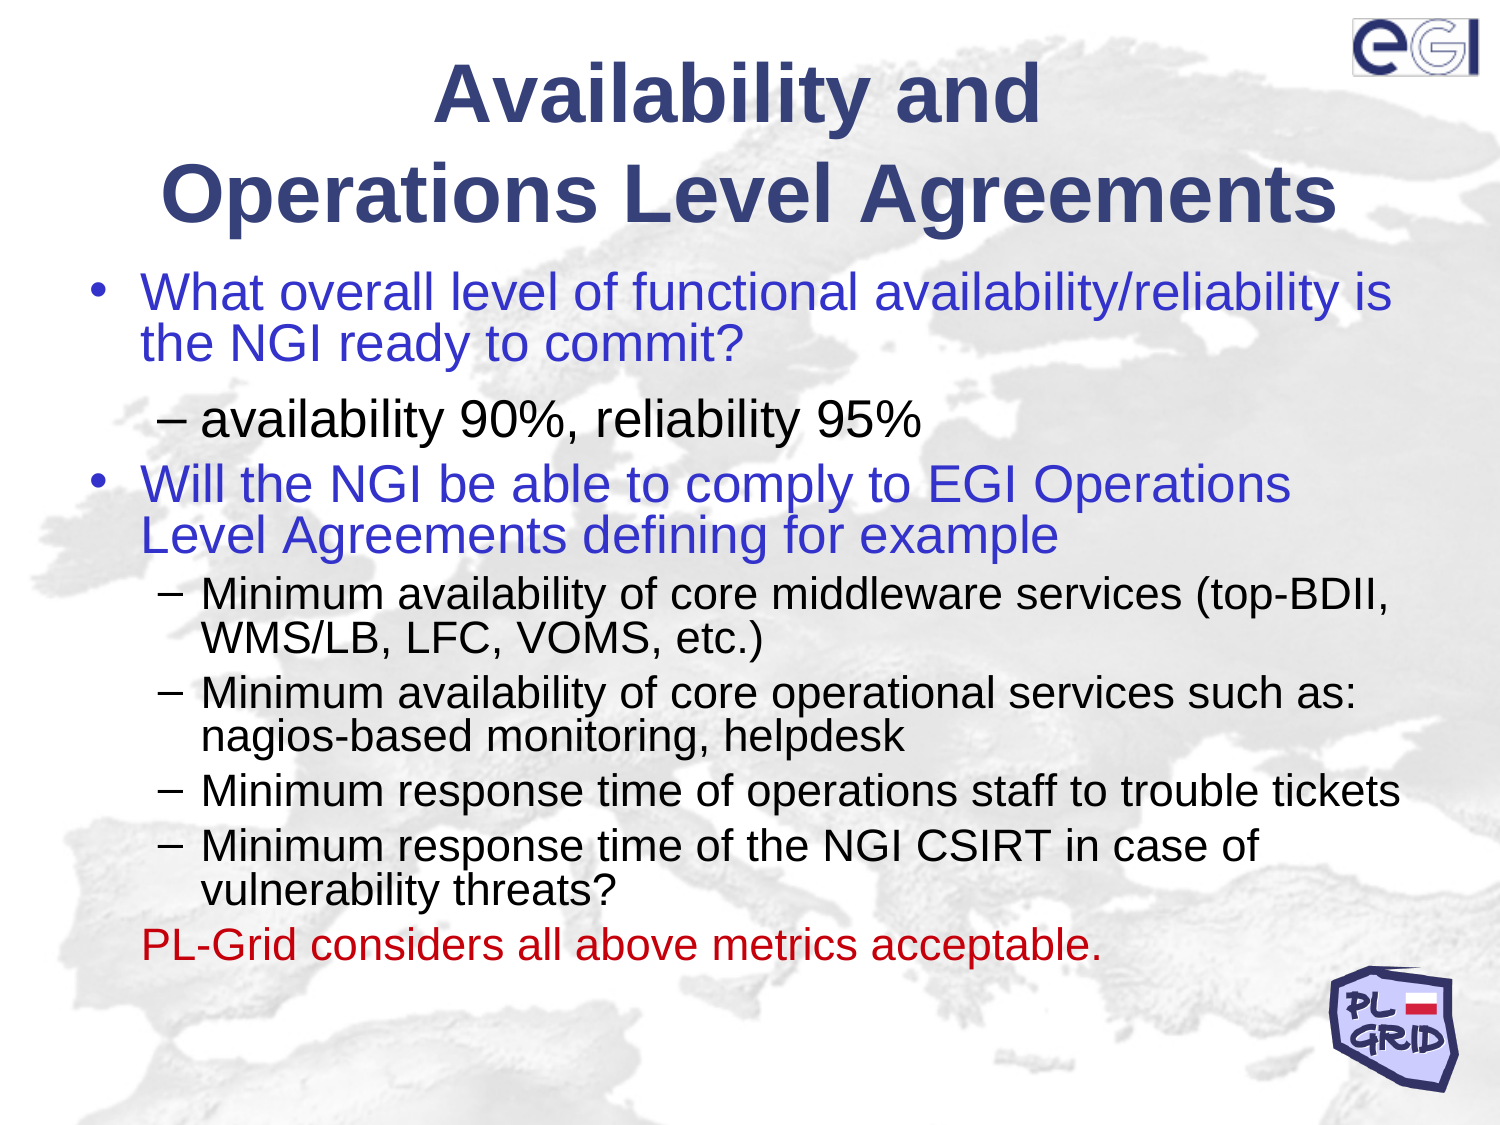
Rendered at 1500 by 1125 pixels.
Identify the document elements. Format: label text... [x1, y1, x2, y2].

title Availability and Operations Level Agreements [75, 31, 1426, 247]
list What overall level of functional availability/reliability is the NGI ready to commit? availability 90%, reliability 95% Will the NGI be able to comply to EGI Operations Level Agreements defining for example Minimum availability of core middleware services (top-BDII, WMS/LB, LFC, VOMS, etc.) Minimum availability of core operational services such as: nagios-based monitoring, helpdesk Minimum response time of operations staff to trouble tickets Minimum response time of the NGI CSIRT in case of vulnerability threats? PL-Grid considers all above metrics acceptable. [75, 262, 1426, 1005]
picture [0, 0, 1500, 1125]
